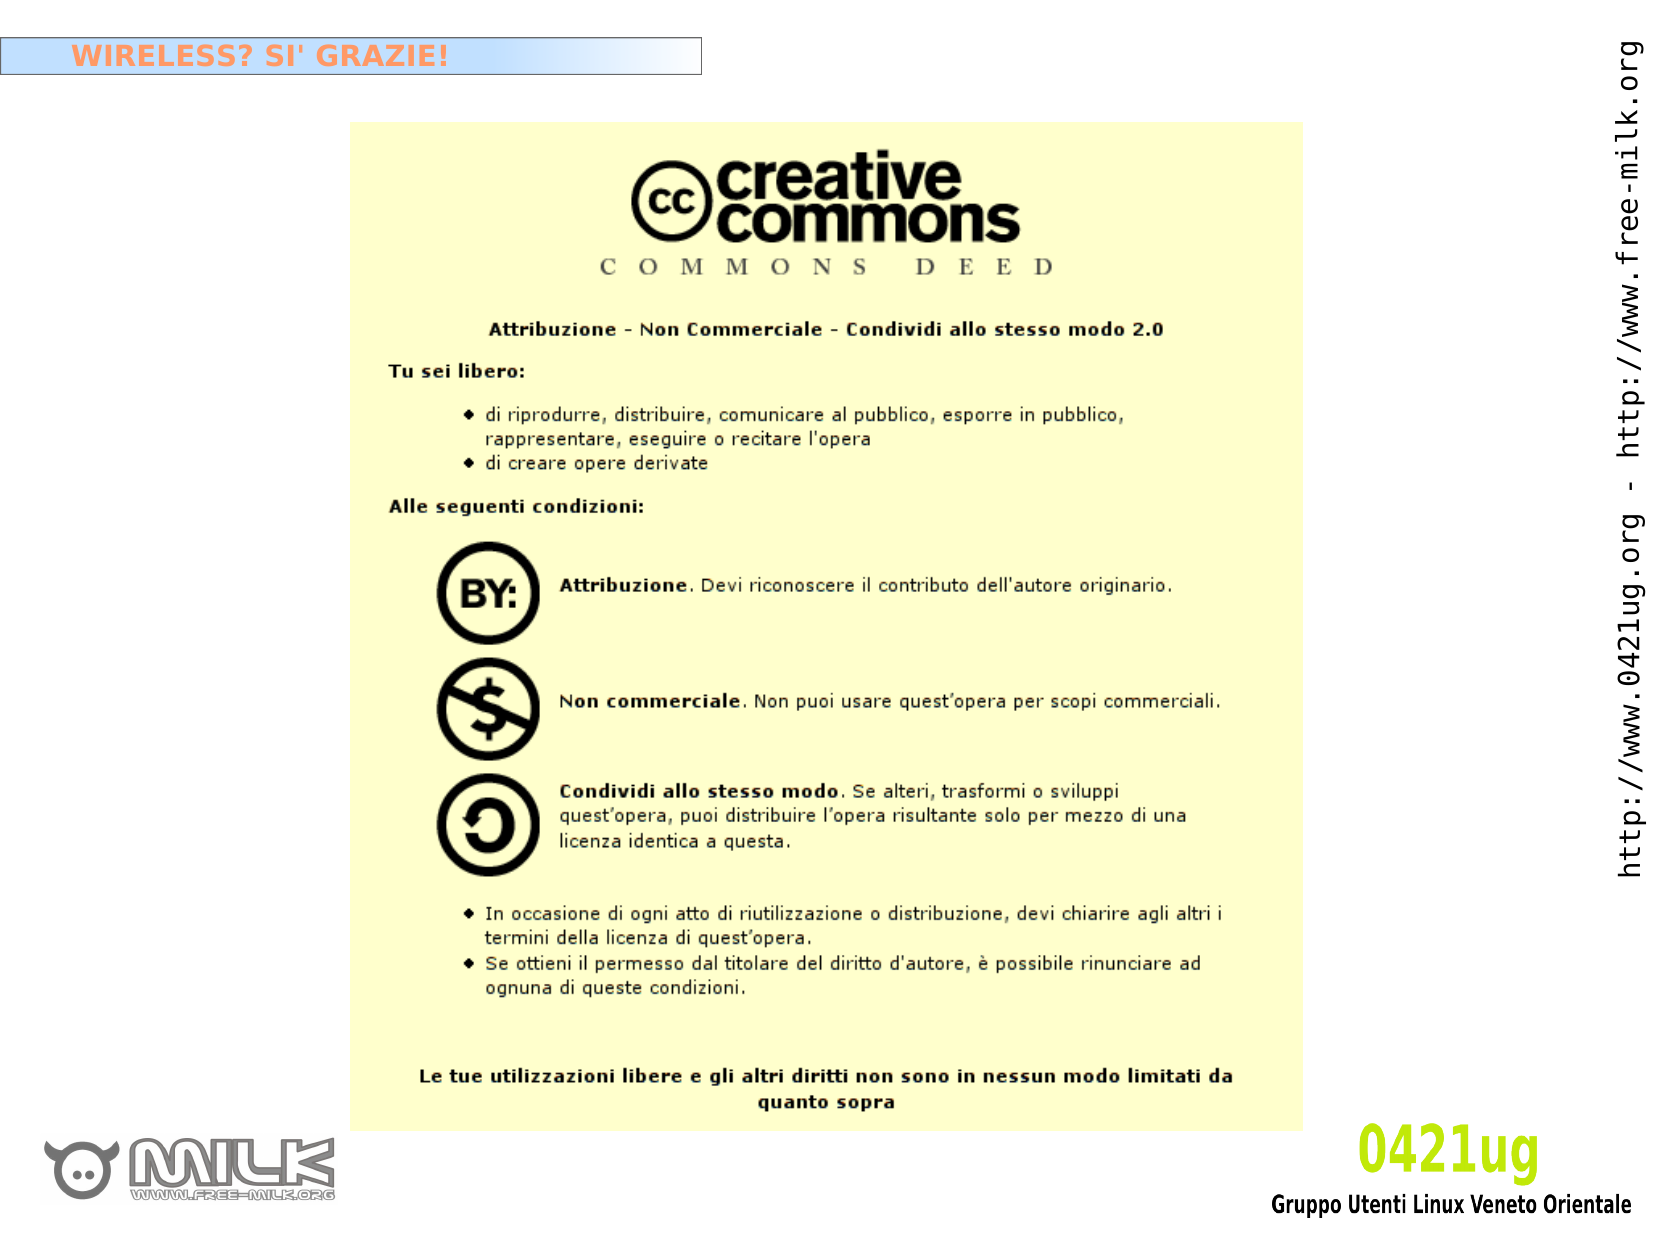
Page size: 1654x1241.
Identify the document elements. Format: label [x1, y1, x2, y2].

picture [350, 122, 1631, 1218]
picture [40, 1133, 338, 1205]
